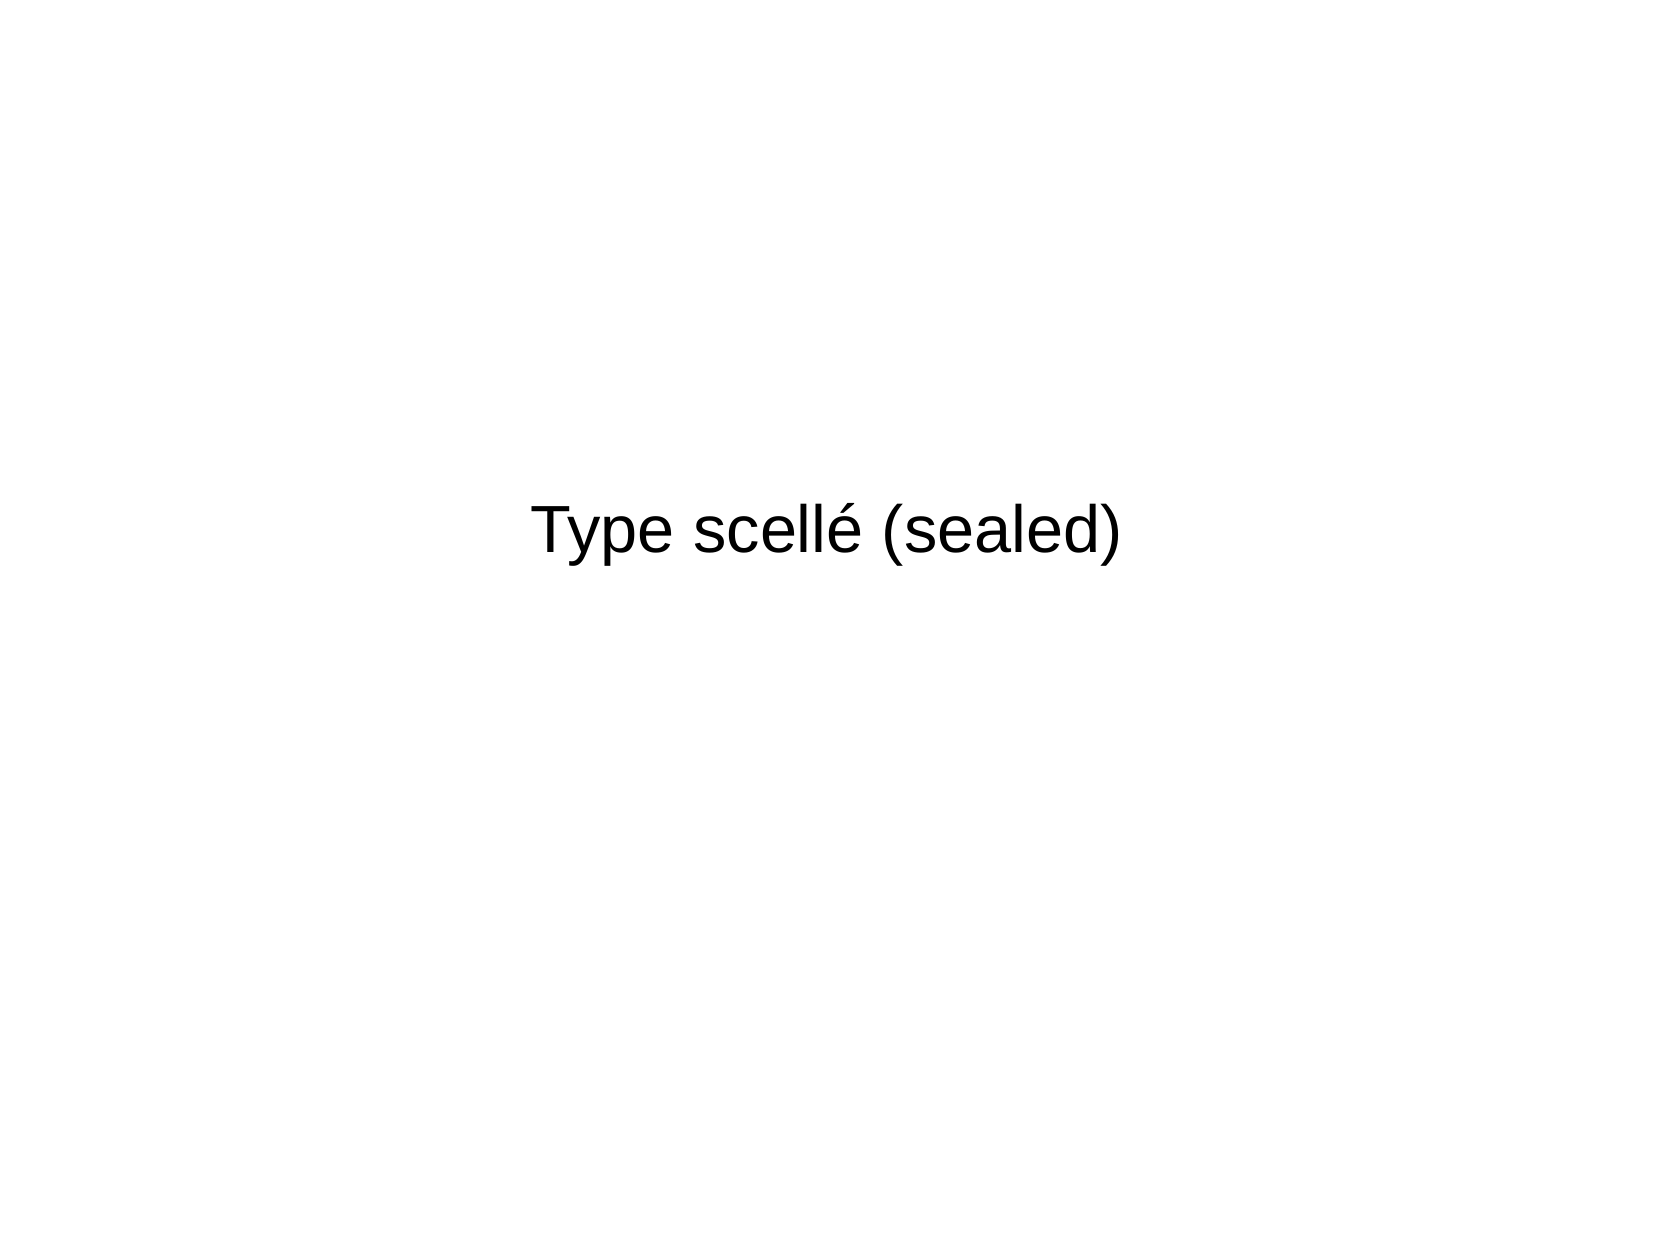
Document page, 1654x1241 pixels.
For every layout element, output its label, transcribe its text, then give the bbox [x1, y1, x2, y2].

subtitle Type scellé (sealed) [82, 49, 1571, 1010]
